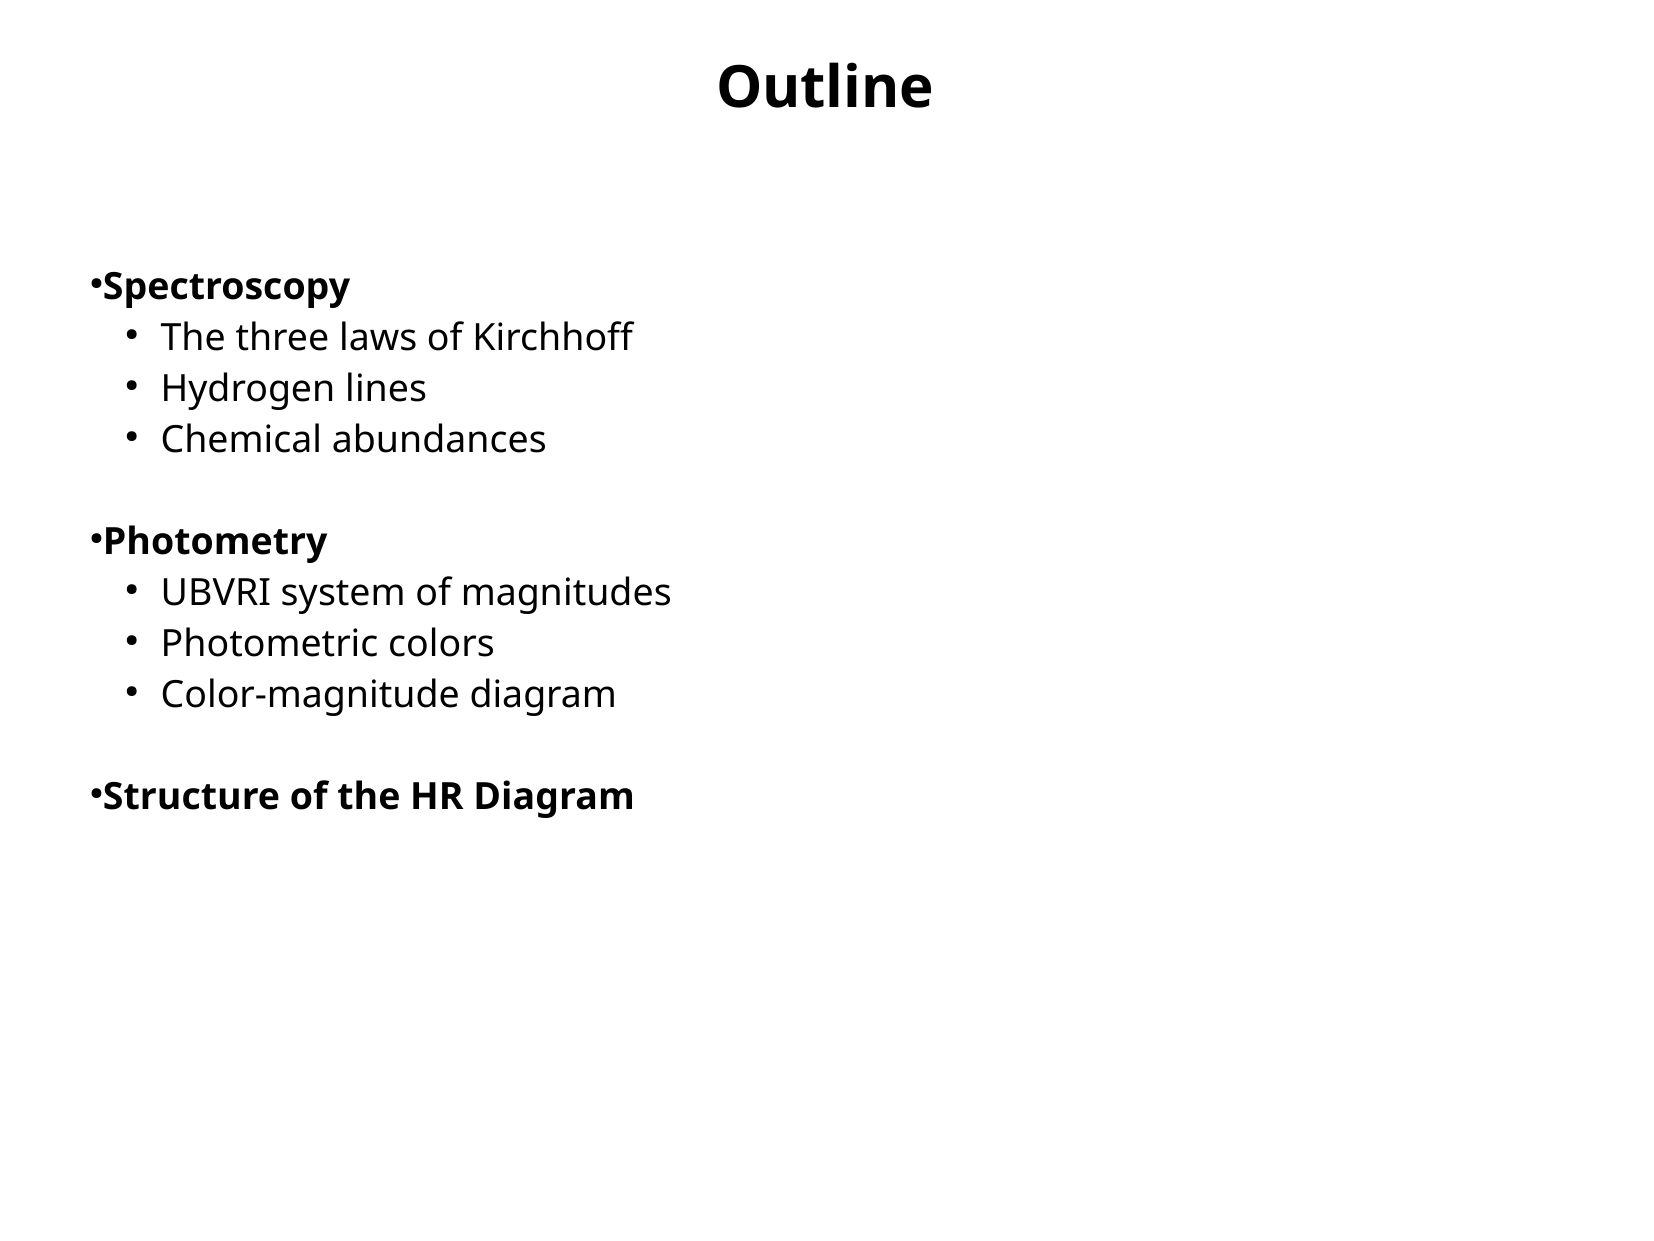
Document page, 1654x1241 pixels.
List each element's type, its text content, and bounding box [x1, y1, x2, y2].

text_box Spectroscopy The three laws of Kirchhoff Hydrogen lines Chemical abundances Photometry UBVRI system of magnitudes Photometric colors Color-magnitude diagram Structure of the HR Diagram [75, 150, 1576, 1126]
text_box Outline [262, 37, 1388, 134]
